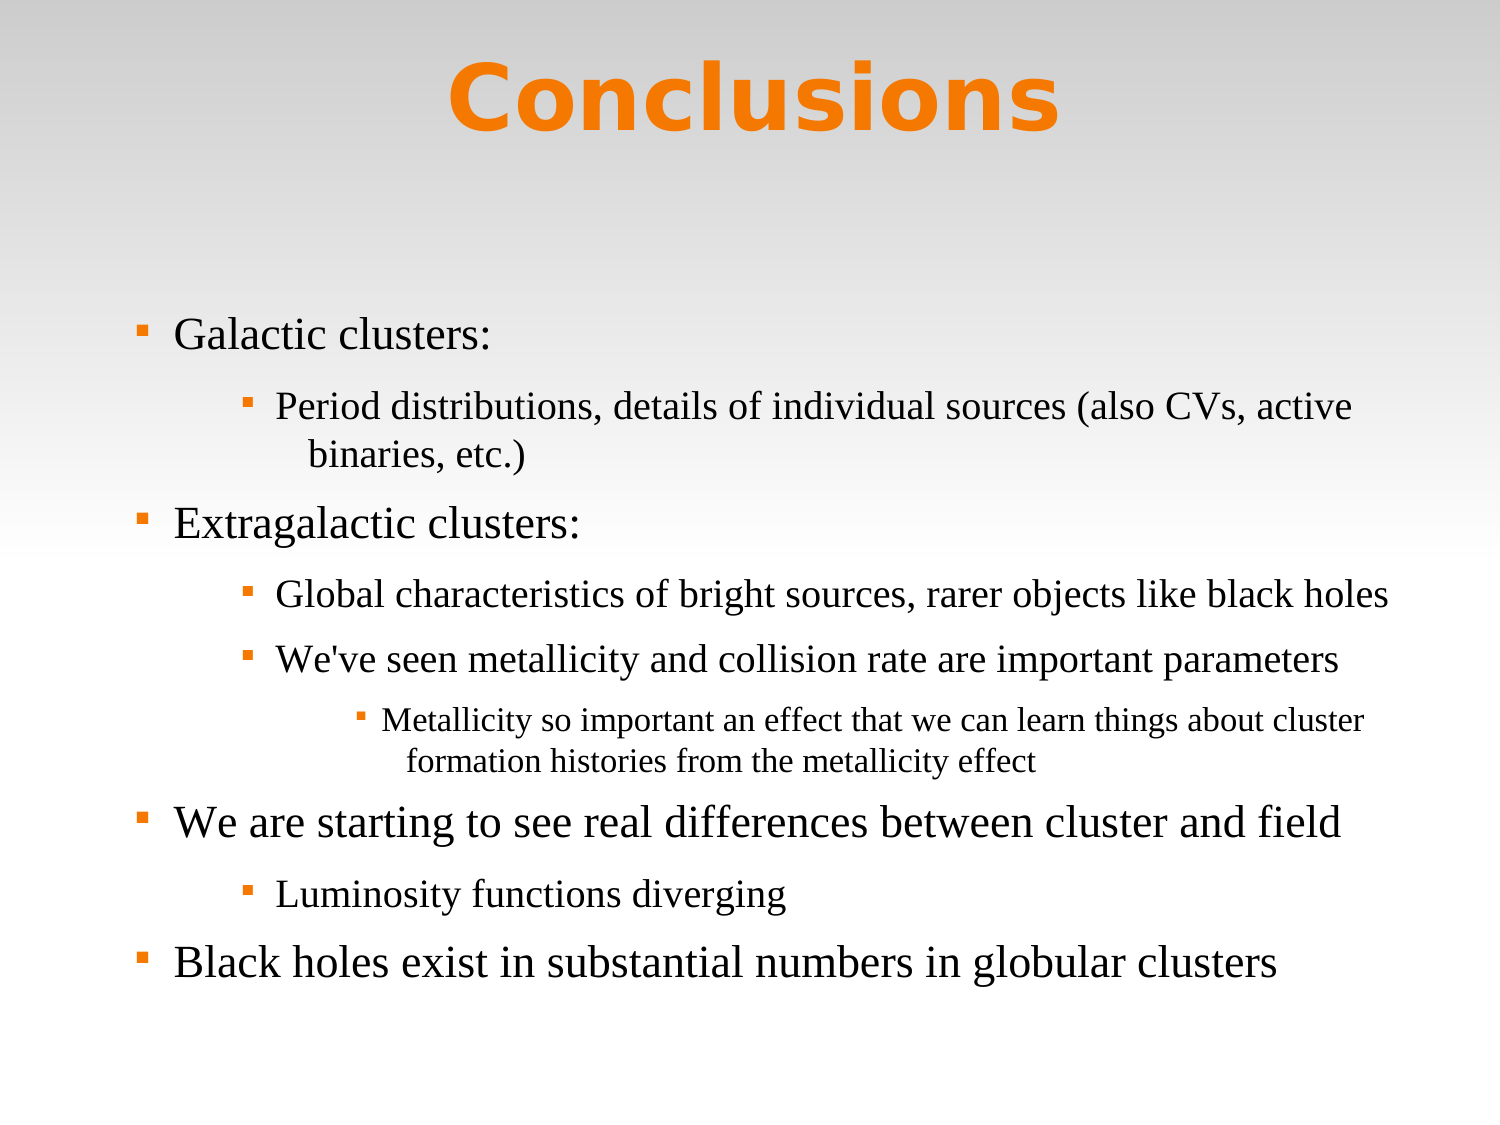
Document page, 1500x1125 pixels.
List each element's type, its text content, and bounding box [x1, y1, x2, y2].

title Conclusions [118, 36, 1391, 149]
list Galactic clusters: Period distributions, details of individual sources (also CVs, active binaries, etc.) Extragalactic clusters: Global characteristics of bright sources, rarer objects like black holes We've seen metallicity and collision rate are important parameters Metallicity so important an effect that we can learn things about cluster formation histories from the metallicity effect We are starting to see real differences between cluster and field Luminosity functions diverging Black holes exist in substantial numbers in globular clusters [112, 303, 1394, 1013]
